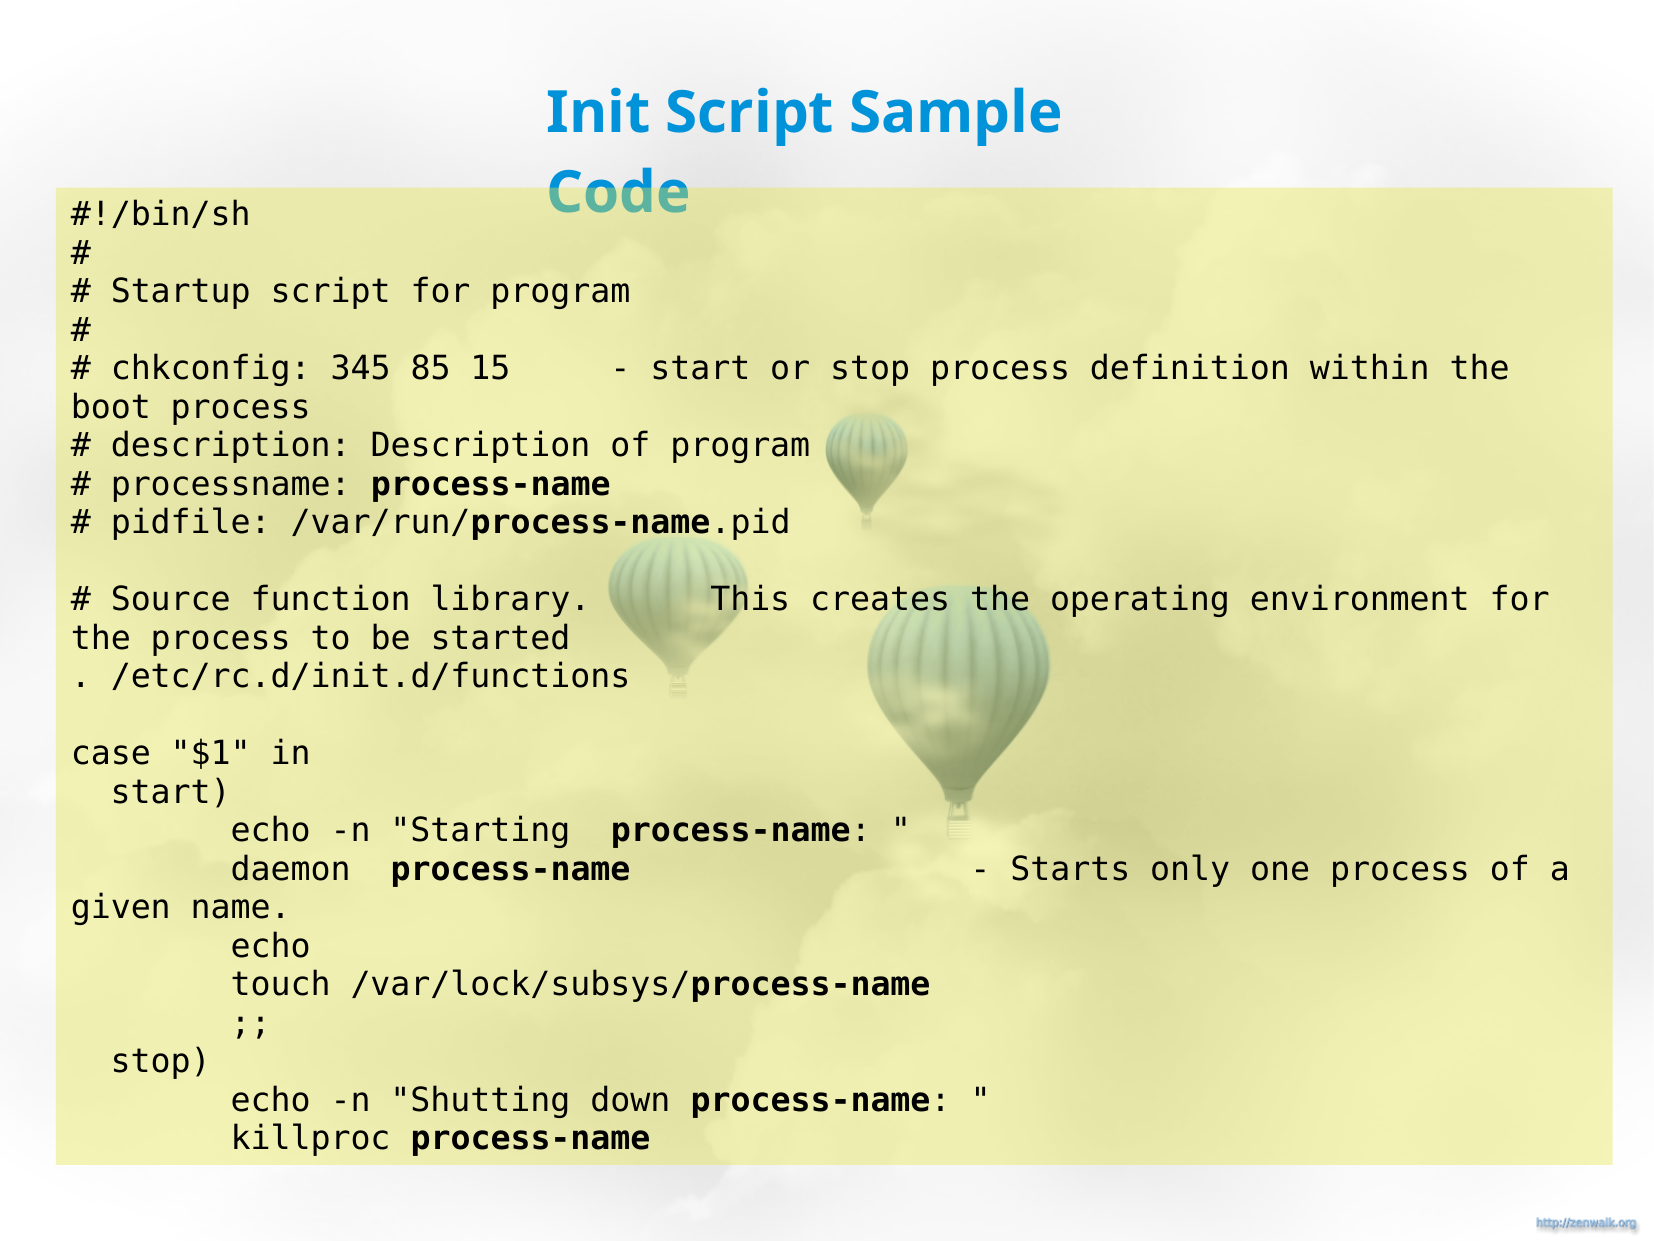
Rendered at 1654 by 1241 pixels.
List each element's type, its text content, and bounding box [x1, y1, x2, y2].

text_box Init Script Sample Code [531, 63, 1182, 149]
text_box #!/bin/sh # # Startup script for program # # chkconfig: 345 85 15 - start or stop process definition within the boot process # description: Description of program # processname: process-name # pidfile: /var/run/process-name.pid # Source function library. This creates the operating environment for the process to be started . /etc/rc.d/init.d/functions case "$1" in start) echo -n "Starting process-name: " daemon process-name - Starts only one process of a given name. echo touch /var/lock/subsys/process-name ;; stop) echo -n "Shutting down process-name: " killproc process-name [55, 187, 1613, 1165]
